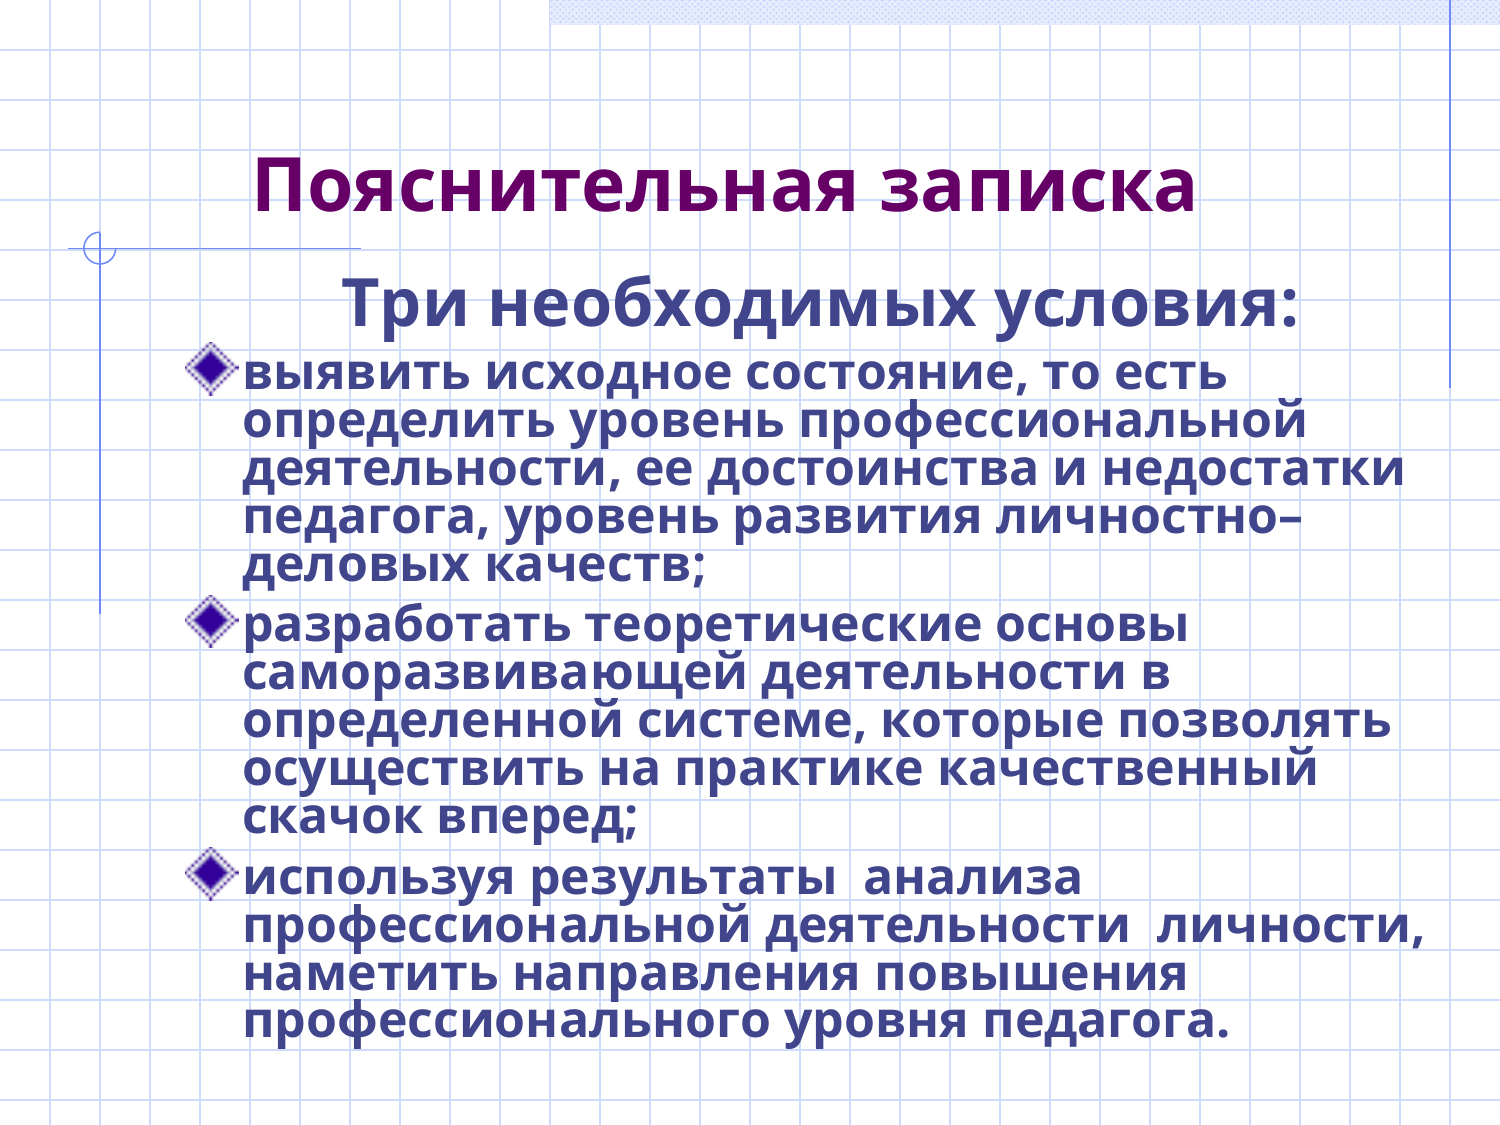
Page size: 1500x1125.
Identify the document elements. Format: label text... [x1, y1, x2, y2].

title Пояснительная записка [99, 49, 1375, 238]
picture [1451, 0, 1500, 25]
list Три необходимых условия: выявить исходное состояние, то есть определить уровень профессиональной деятельности, ее достоинства и недостатки педагога, уровень развития личностно–деловых качеств; разработать теоретические основы саморазвивающей деятельности в определенной системе, которые позволять осуществить на практике качественный скачок вперед; используя результаты анализа профессиональной деятельности личности, наметить направления повышения профессионального уровня педагога. [171, 267, 1471, 1059]
picture [549, 0, 1449, 25]
